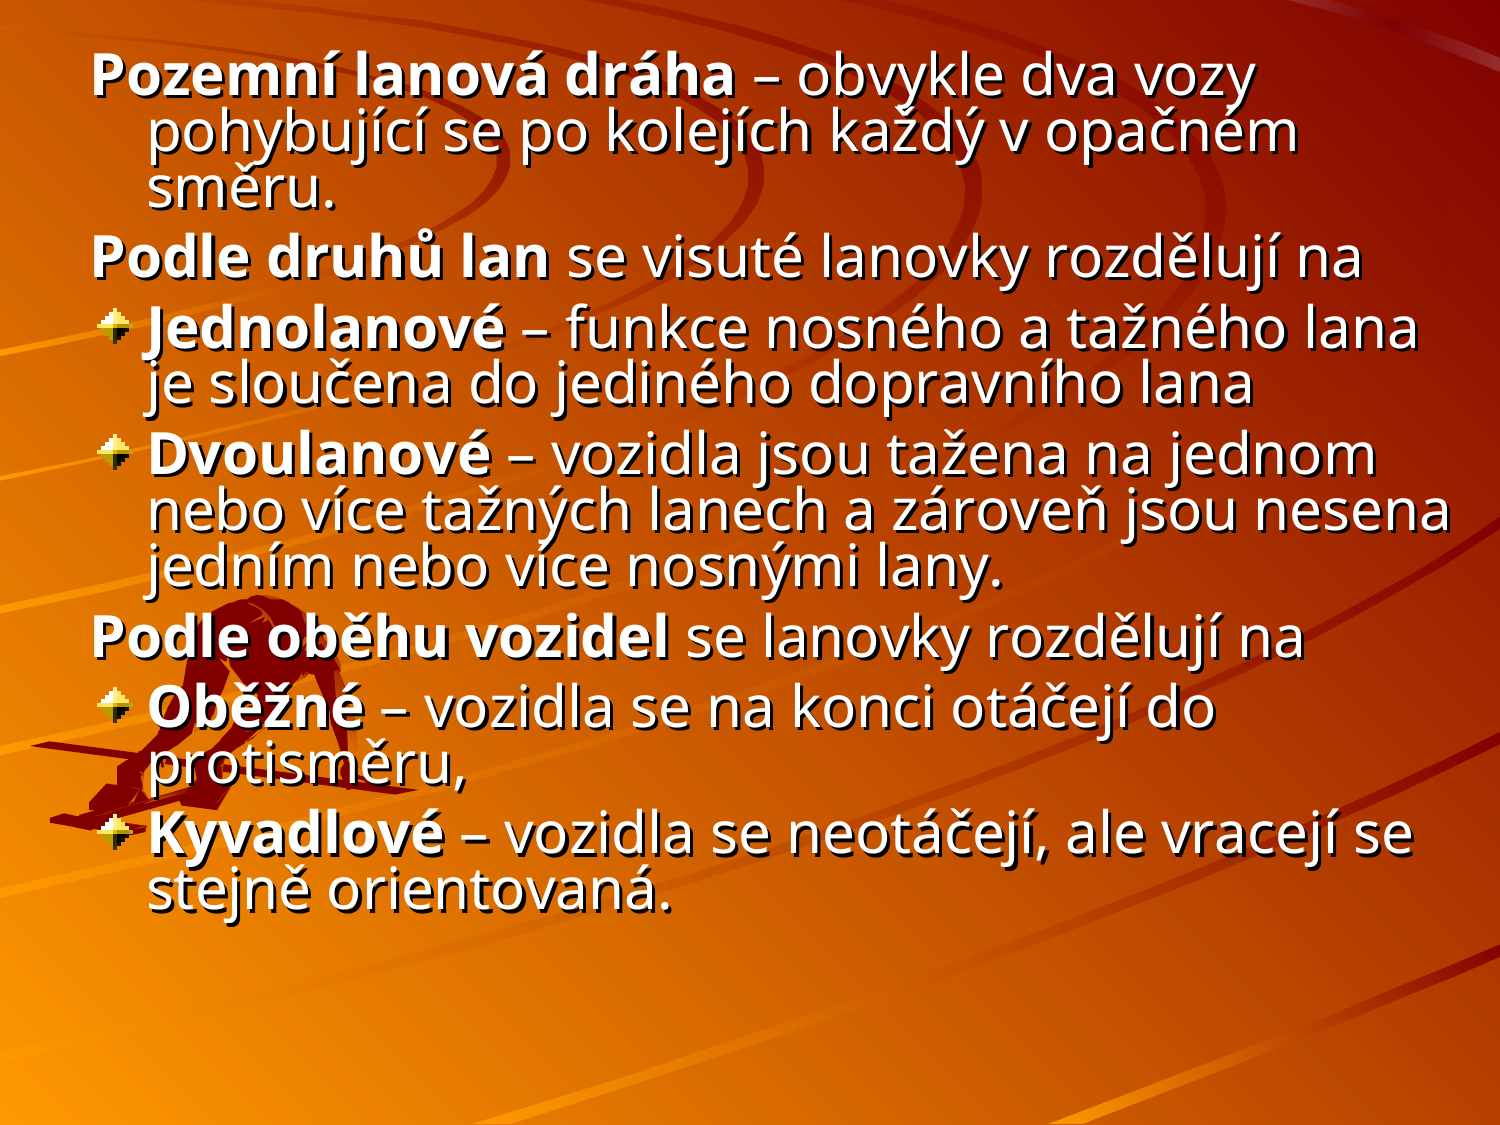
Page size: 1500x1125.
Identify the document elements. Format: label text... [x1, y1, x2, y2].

list Pozemní lanová dráha – obvykle dva vozy pohybující se po kolejích každý v opačném směru. Podle druhů lan se visuté lanovky rozdělují na Jednolanové – funkce nosného a tažného lana je sloučena do jediného dopravního lana Dvoulanové – vozidla jsou tažena na jednom nebo více tažných lanech a zároveň jsou nesena jedním nebo více nosnými lany. Podle oběhu vozidel se lanovky rozdělují na Oběžné – vozidla se na konci otáčejí do protisměru, Kyvadlové – vozidla se neotáčejí, ale vracejí se stejně orientovaná. [75, 42, 1471, 1059]
